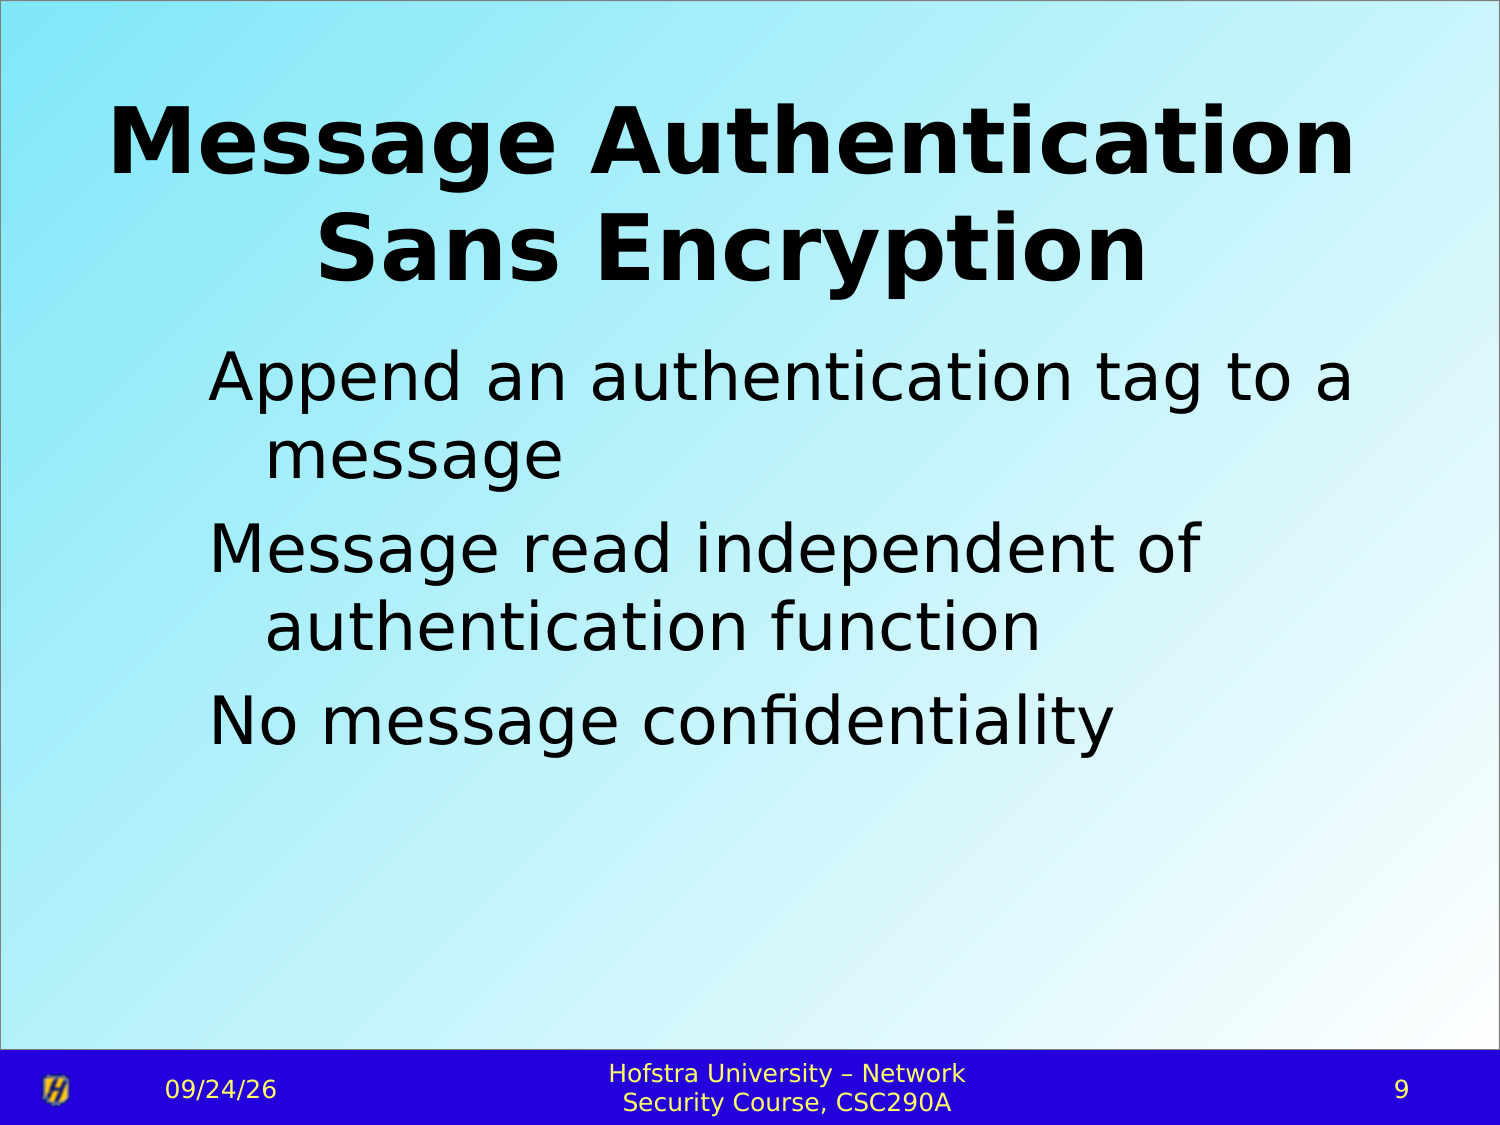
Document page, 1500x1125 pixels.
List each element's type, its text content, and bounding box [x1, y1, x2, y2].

list Append an authentication tag to a message Message read independent of authentication function No message confidentiality [193, 330, 1469, 1007]
picture [37, 1072, 76, 1110]
title Message Authentication Sans Encryption [75, 75, 1391, 311]
